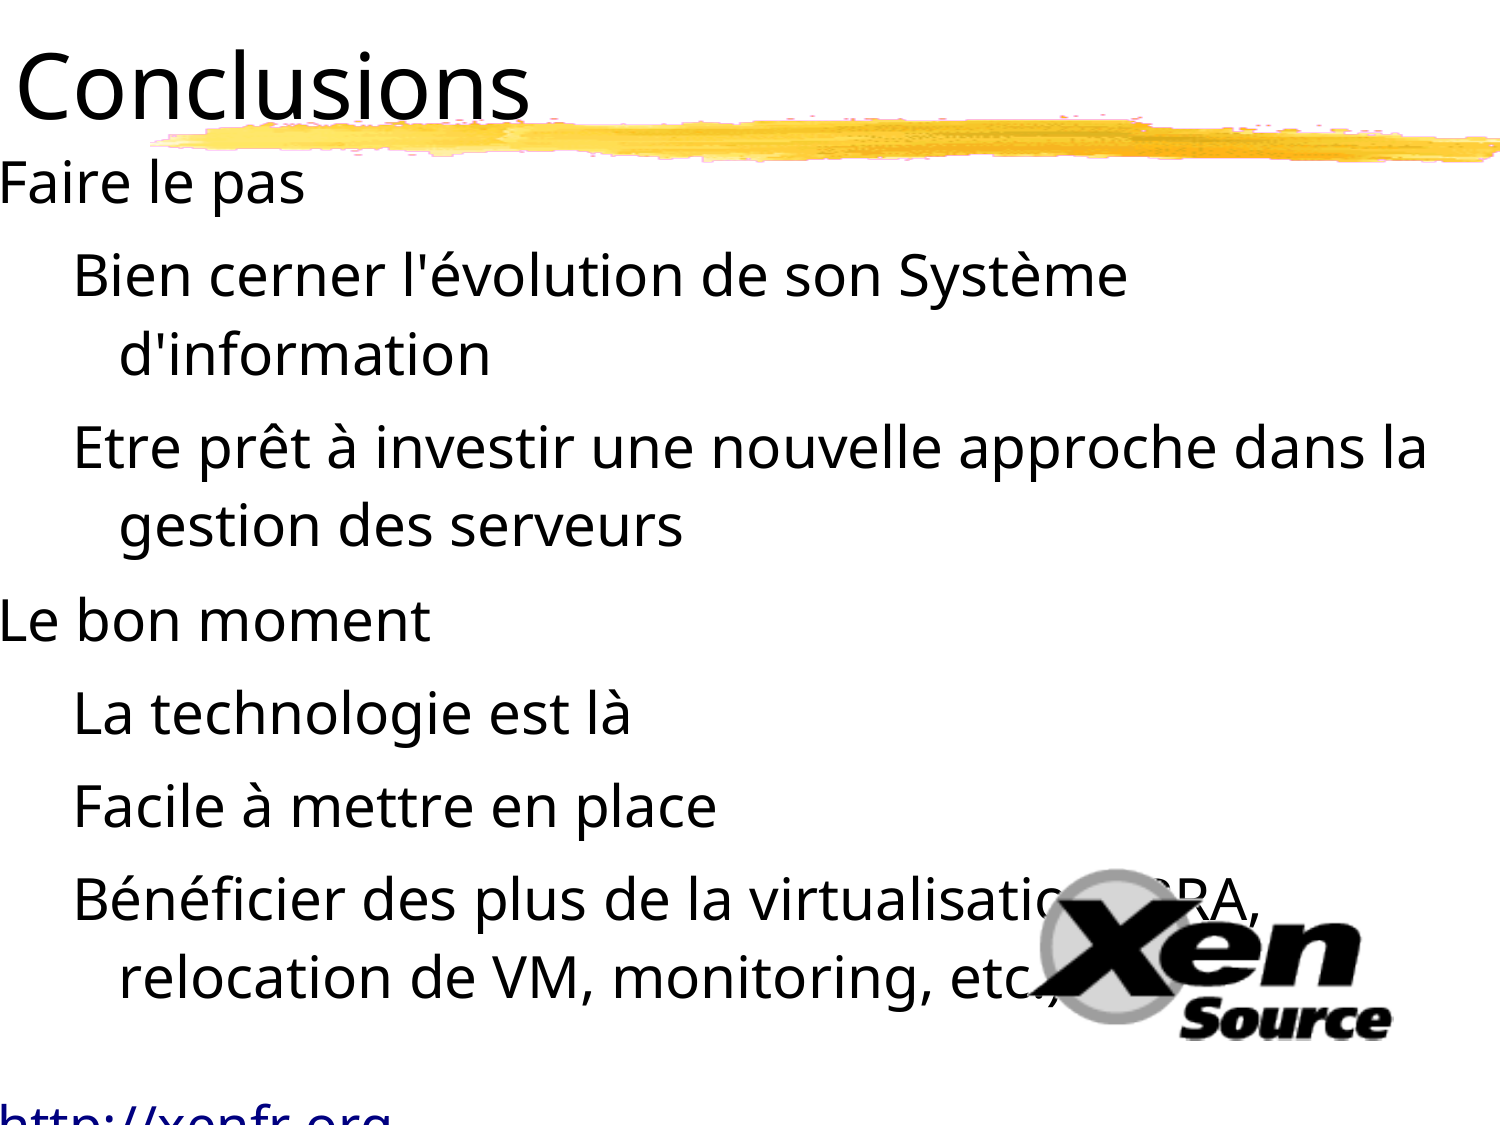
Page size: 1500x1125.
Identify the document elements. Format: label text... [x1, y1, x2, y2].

title Conclusions [0, 3, 1500, 133]
text_box [1027, 868, 1394, 1041]
list Faire le pas Bien cerner l'évolution de son Système d'information Etre prêt à investir une nouvelle approche dans la gestion des serveurs Le bon moment La technologie est là Facile à mettre en place Bénéficier des plus de la virtualisation (PRA, relocation de VM, monitoring, etc.) http://xenfr.org http://xensource.com http://xen.sf.net [0, 133, 1500, 1081]
